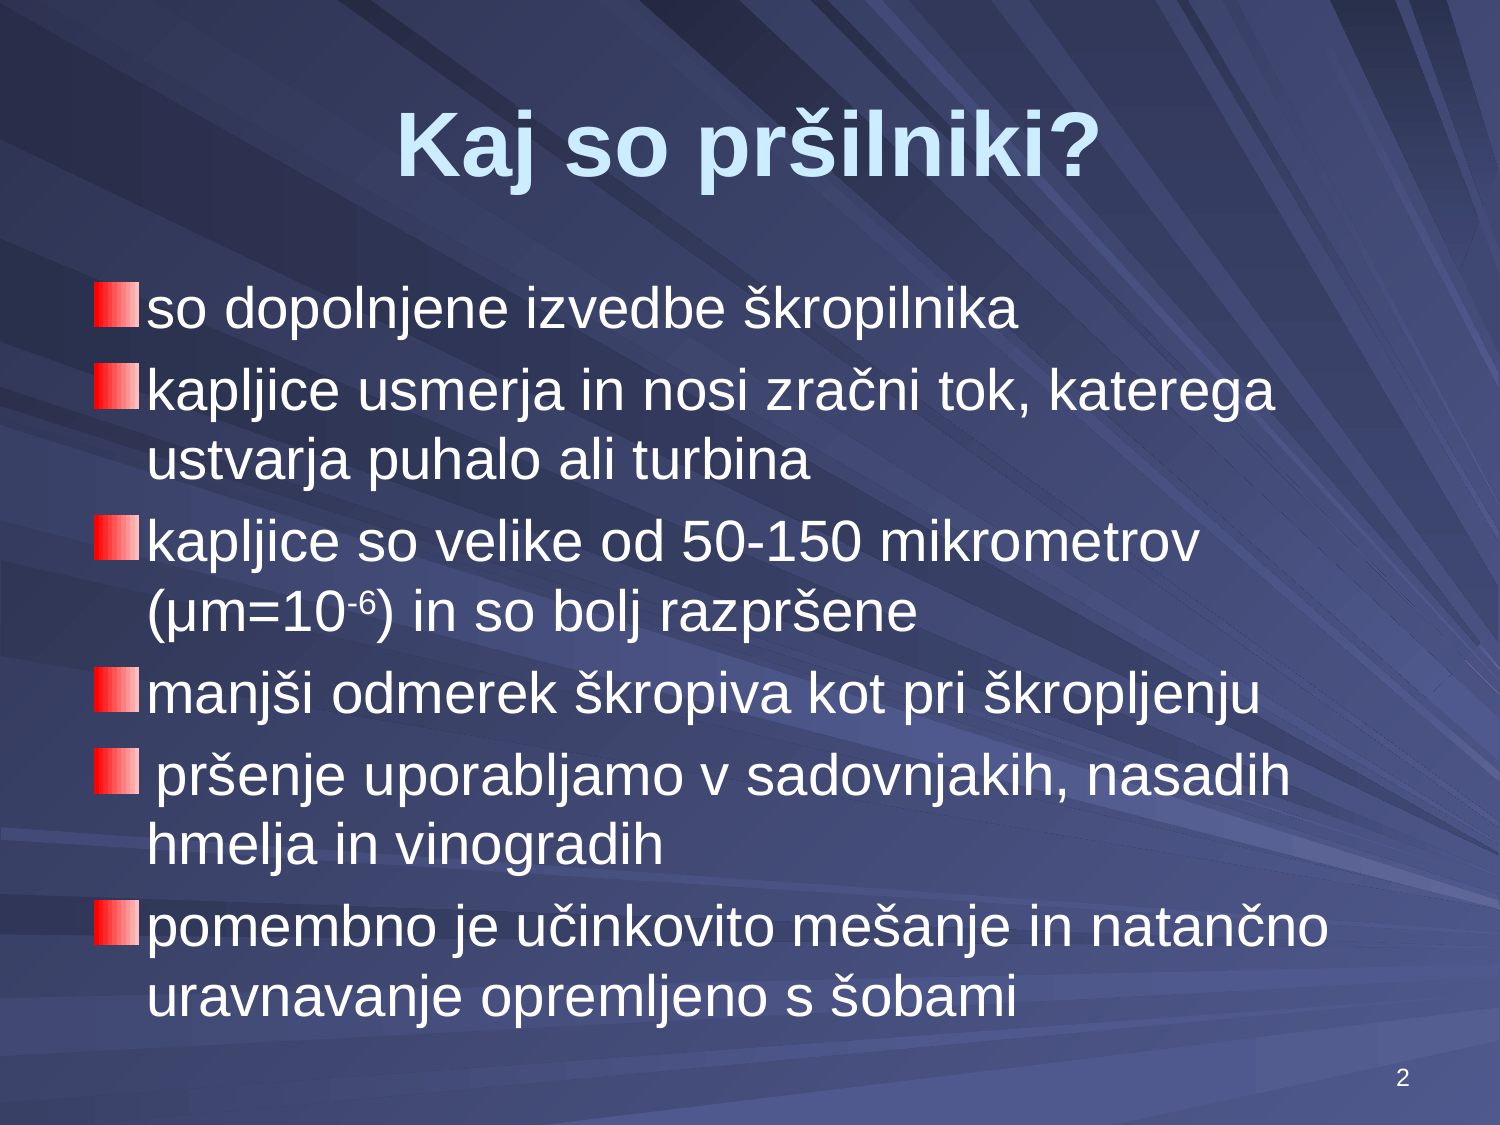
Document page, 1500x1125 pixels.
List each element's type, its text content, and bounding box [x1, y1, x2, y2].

title Kaj so pršilniki? [75, 45, 1425, 234]
list so dopolnjene izvedbe škropilnika kapljice usmerja in nosi zračni tok, katerega ustvarja puhalo ali turbina kapljice so velike od 50-150 mikrometrov (μm=10-6) in so bolj razpršene manjši odmerek škropiva kot pri škropljenju pršenje uporabljamo v sadovnjakih, nasadih hmelja in vinogradih pomembno je učinkovito mešanje in natančno uravnavanje opremljeno s šobami [75, 262, 1425, 1006]
slide_number <number> [1074, 1024, 1425, 1100]
